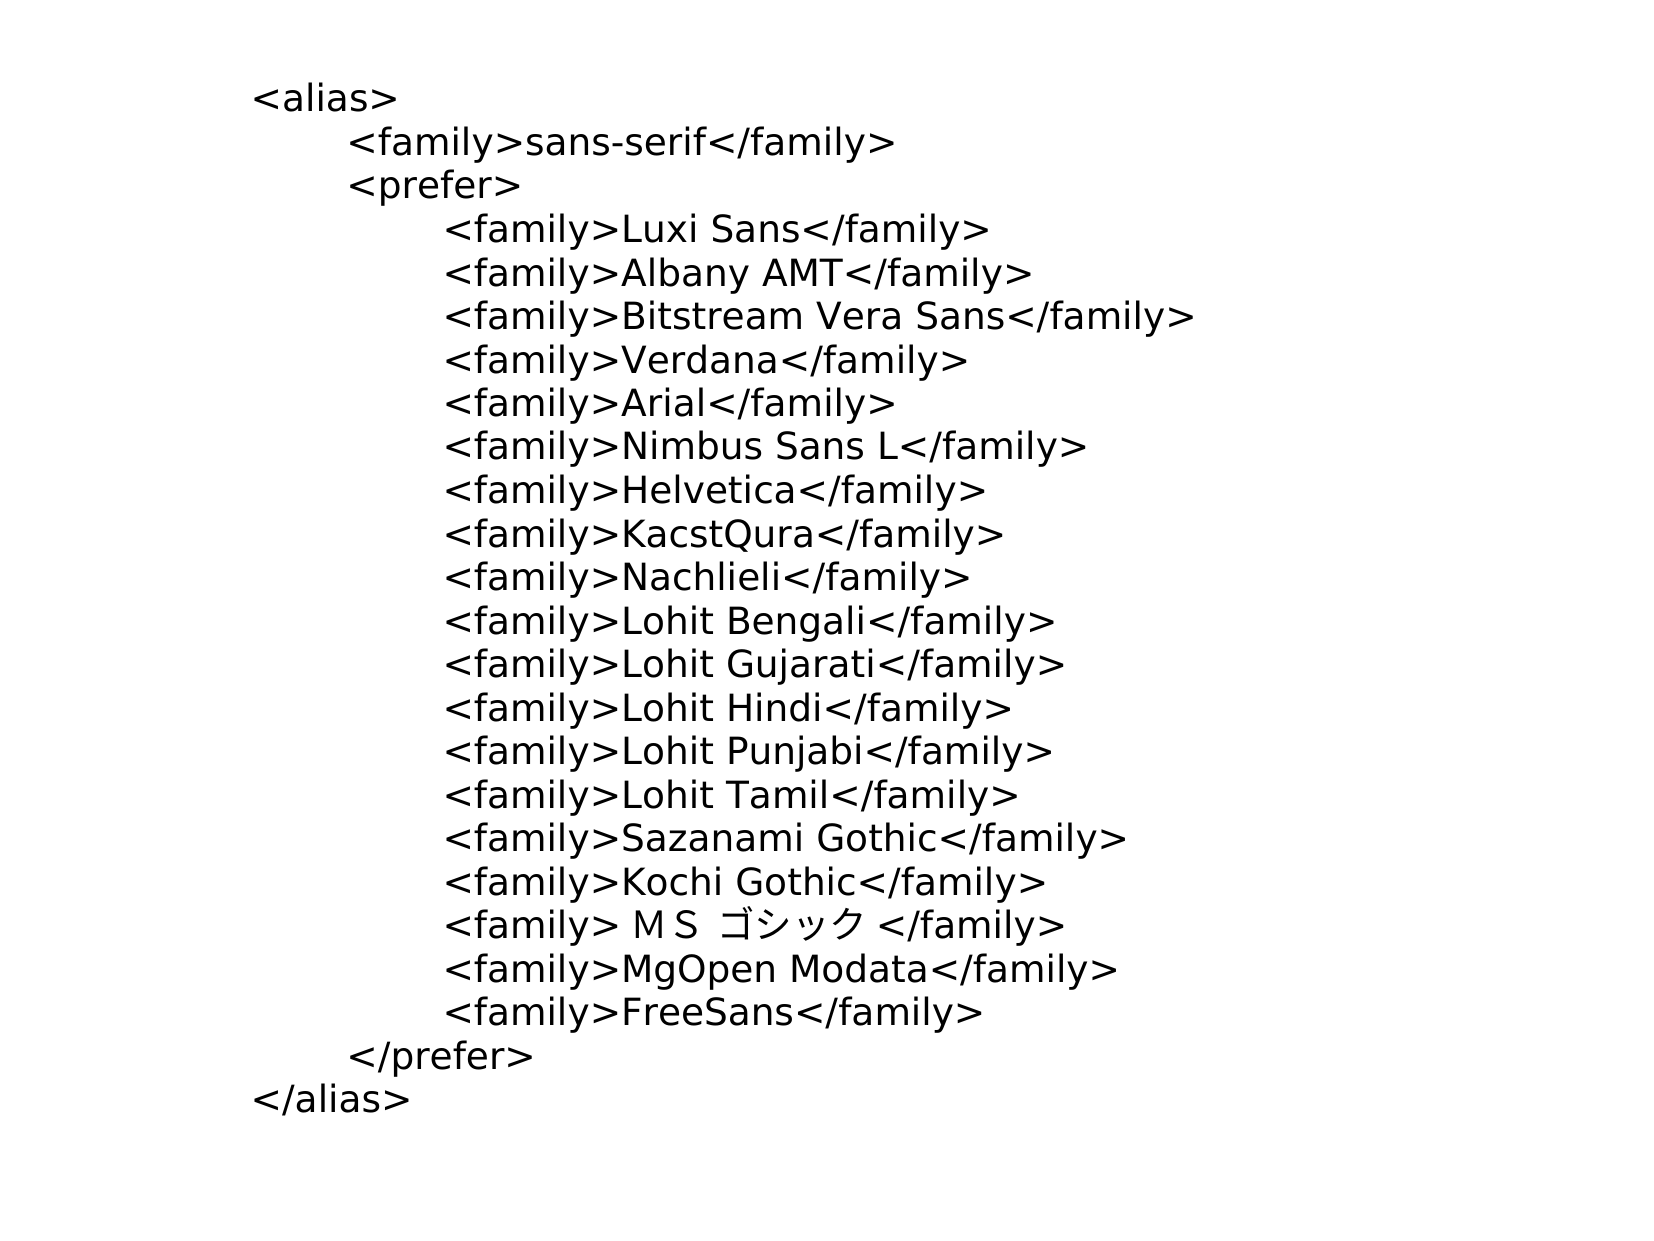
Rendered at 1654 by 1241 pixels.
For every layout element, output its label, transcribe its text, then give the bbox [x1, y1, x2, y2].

text_box <alias> <family>sans-serif</family> <prefer> <family>Luxi Sans</family> <family>Albany AMT</family> <family>Bitstream Vera Sans</family> <family>Verdana</family> <family>Arial</family> <family>Nimbus Sans L</family> <family>Helvetica</family> <family>KacstQura</family> <family>Nachlieli</family> <family>Lohit Bengali</family> <family>Lohit Gujarati</family> <family>Lohit Hindi</family> <family>Lohit Punjabi</family> <family>Lohit Tamil</family> <family>Sazanami Gothic</family> <family>Kochi Gothic</family> <family>ＭＳ ゴシック</family> <family>MgOpen Modata</family> <family>FreeSans</family> </prefer> </alias> [139, 69, 1388, 1173]
